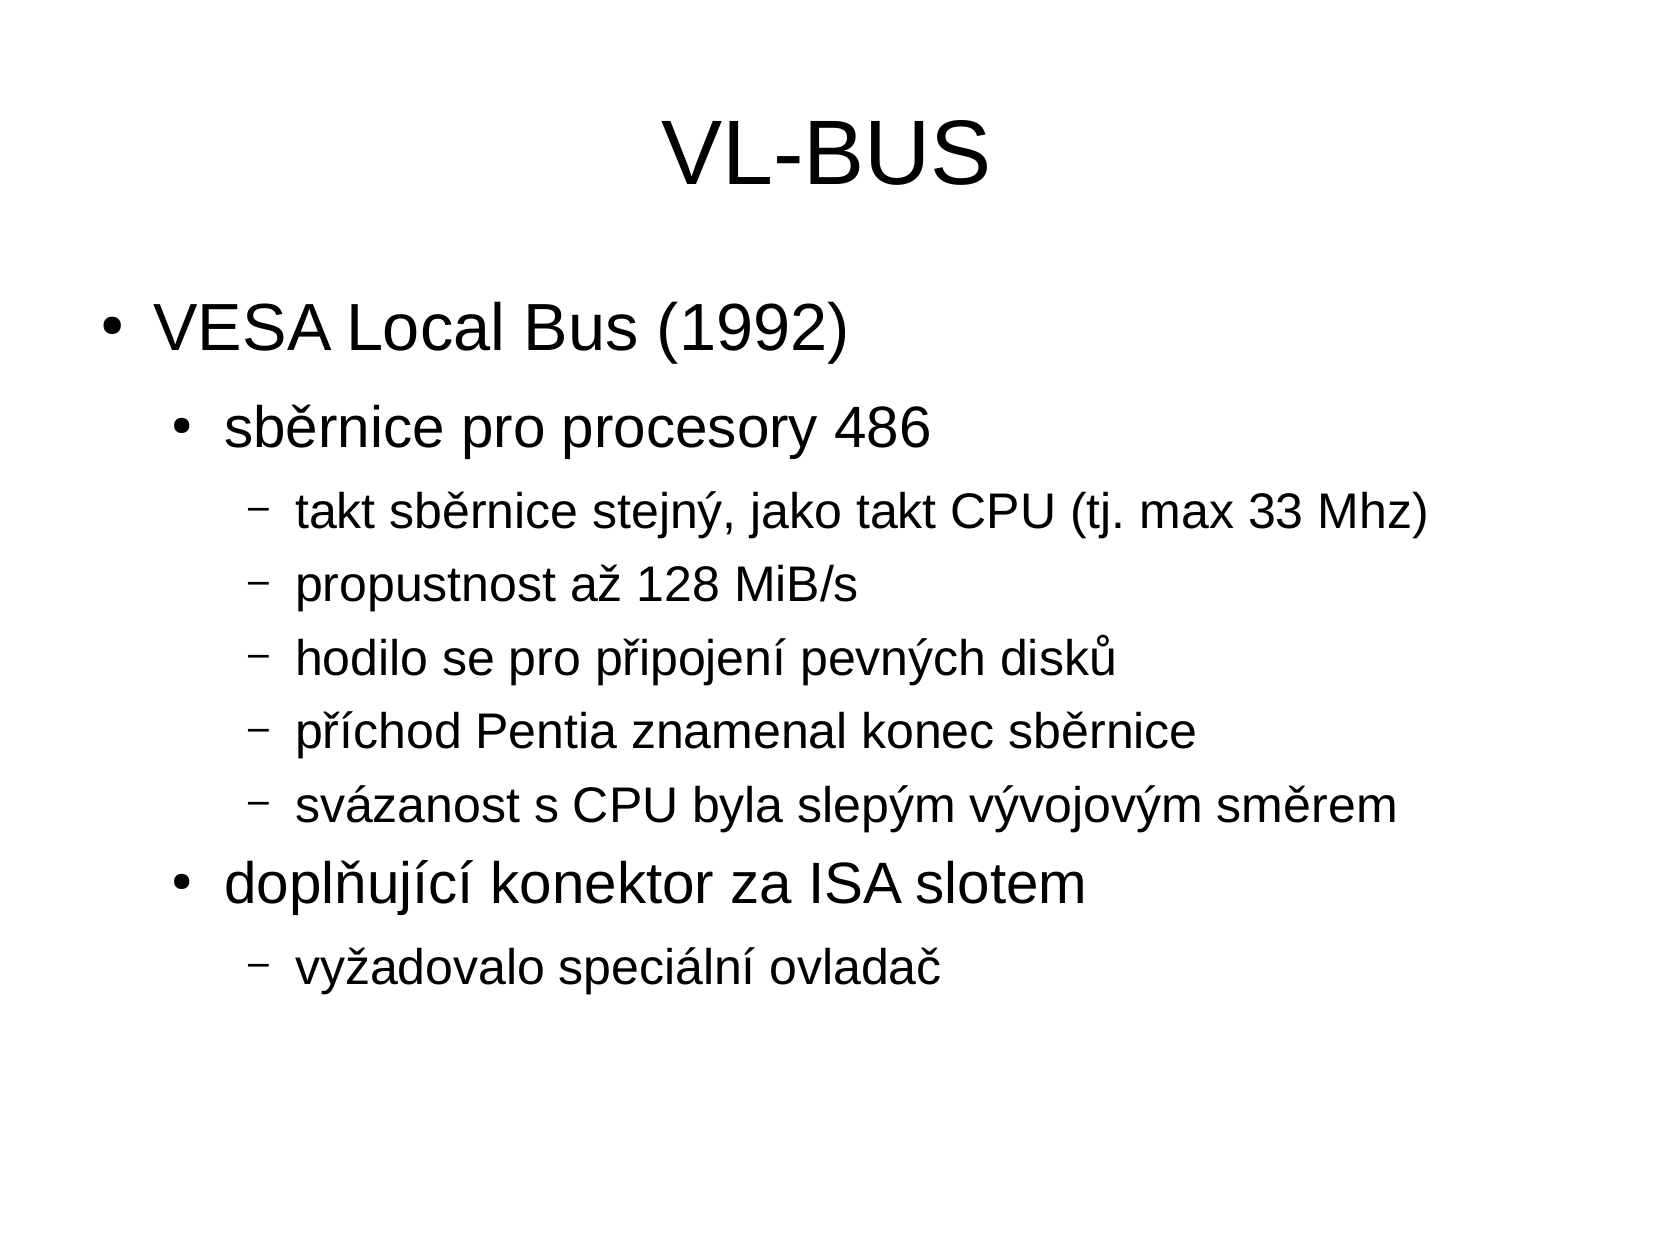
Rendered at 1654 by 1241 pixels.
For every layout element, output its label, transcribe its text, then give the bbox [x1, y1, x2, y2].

list VESA Local Bus (1992) sběrnice pro procesory 486 takt sběrnice stejný, jako takt CPU (tj. max 33 Mhz) propustnost až 128 MiB/s hodilo se pro připojení pevných disků příchod Pentia znamenal konec sběrnice svázanost s CPU byla slepým vývojovým směrem doplňující konektor za ISA slotem vyžadovalo speciální ovladač [82, 290, 1571, 1109]
title VL-BUS [82, 49, 1571, 257]
